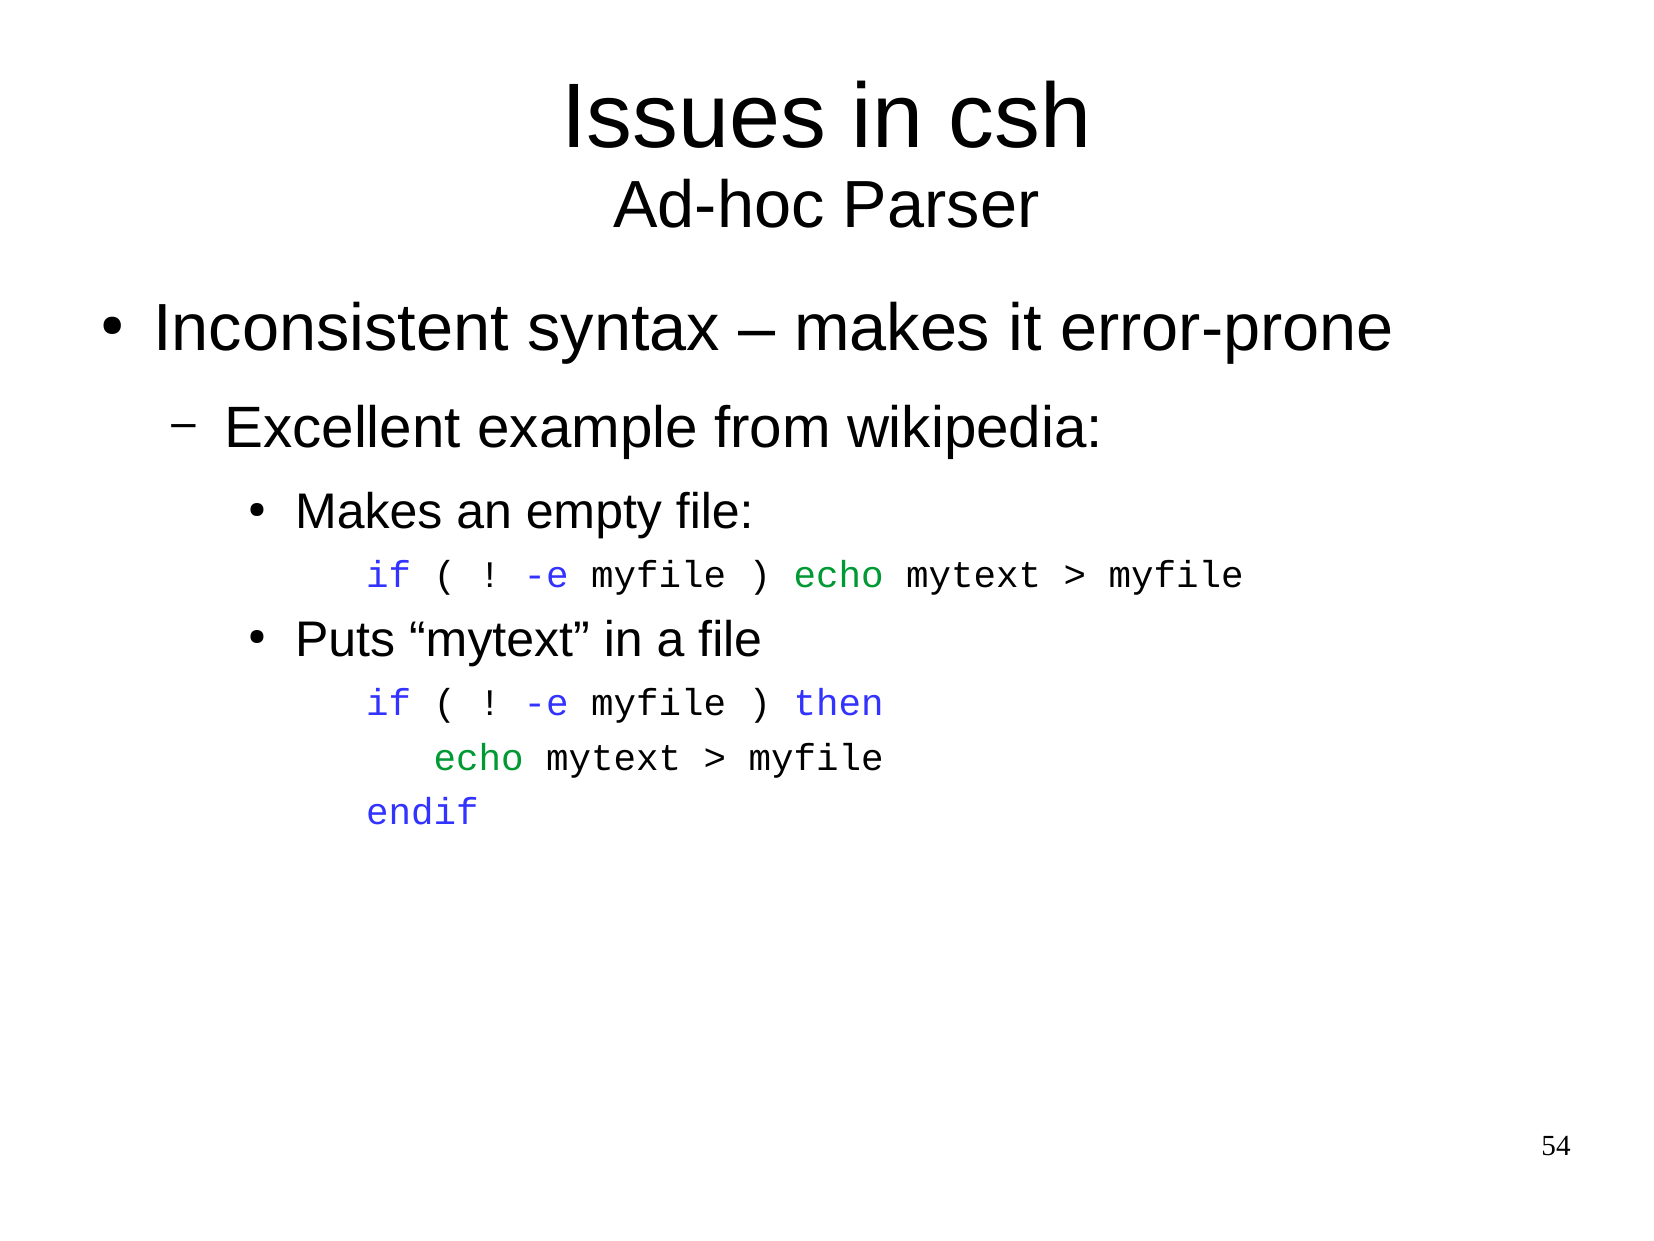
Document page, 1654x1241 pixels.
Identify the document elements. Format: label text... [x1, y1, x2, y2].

list Inconsistent syntax – makes it error-prone Excellent example from wikipedia: Makes an empty file: if ( ! -e myfile ) echo mytext > myfile Puts “mytext” in a file if ( ! -e myfile ) then echo mytext > myfile endif [82, 290, 1571, 1010]
title Issues in csh Ad-hoc Parser [82, 49, 1571, 257]
